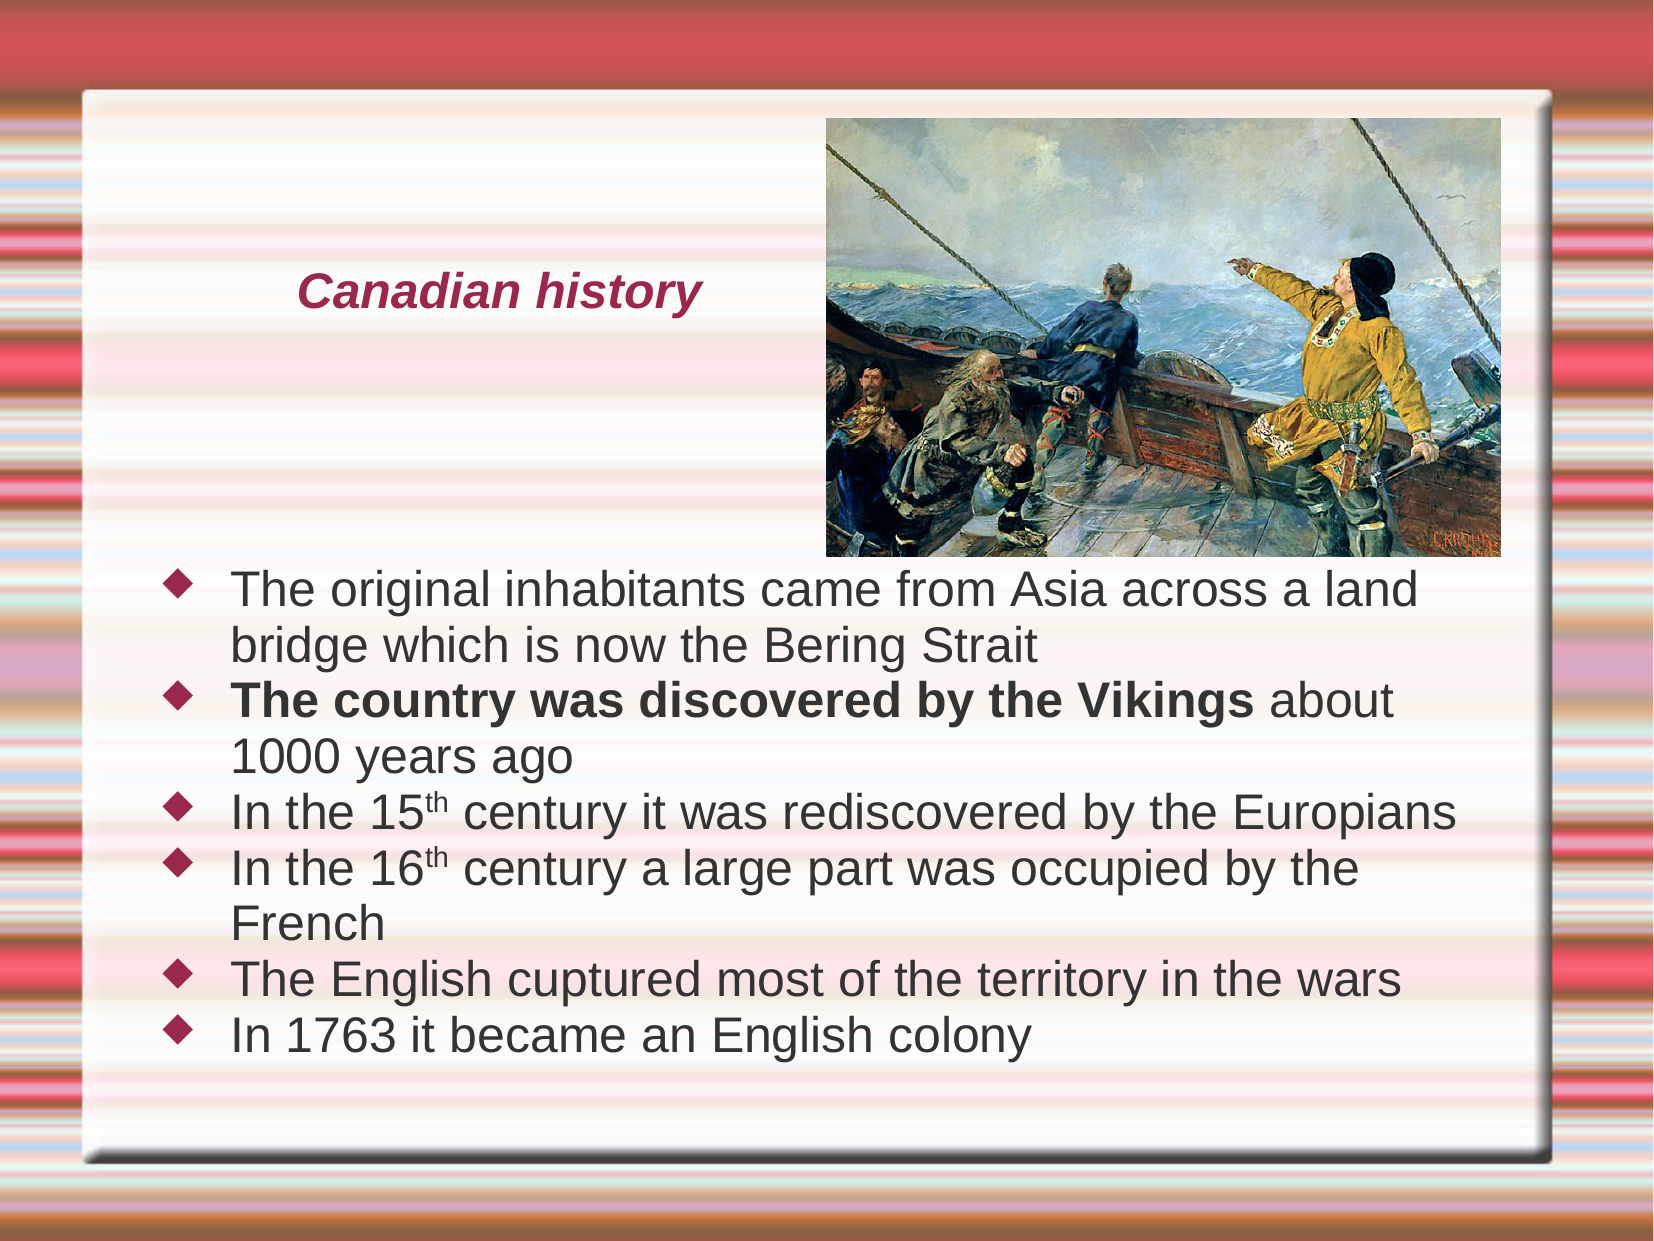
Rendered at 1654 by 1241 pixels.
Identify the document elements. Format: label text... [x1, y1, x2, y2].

title Canadian history [0, 197, 826, 384]
picture [0, 0, 1654, 1241]
list The original inhabitants came from Asia across a land bridge which is now the Bering Strait The country was discovered by the Vikings about 1000 years ago In the 15th century it was rediscovered by the Europians In the 16th century a large part was occupied by the French The English cuptured most of the territory in the wars In 1763 it became an English colony [147, 561, 1519, 1241]
